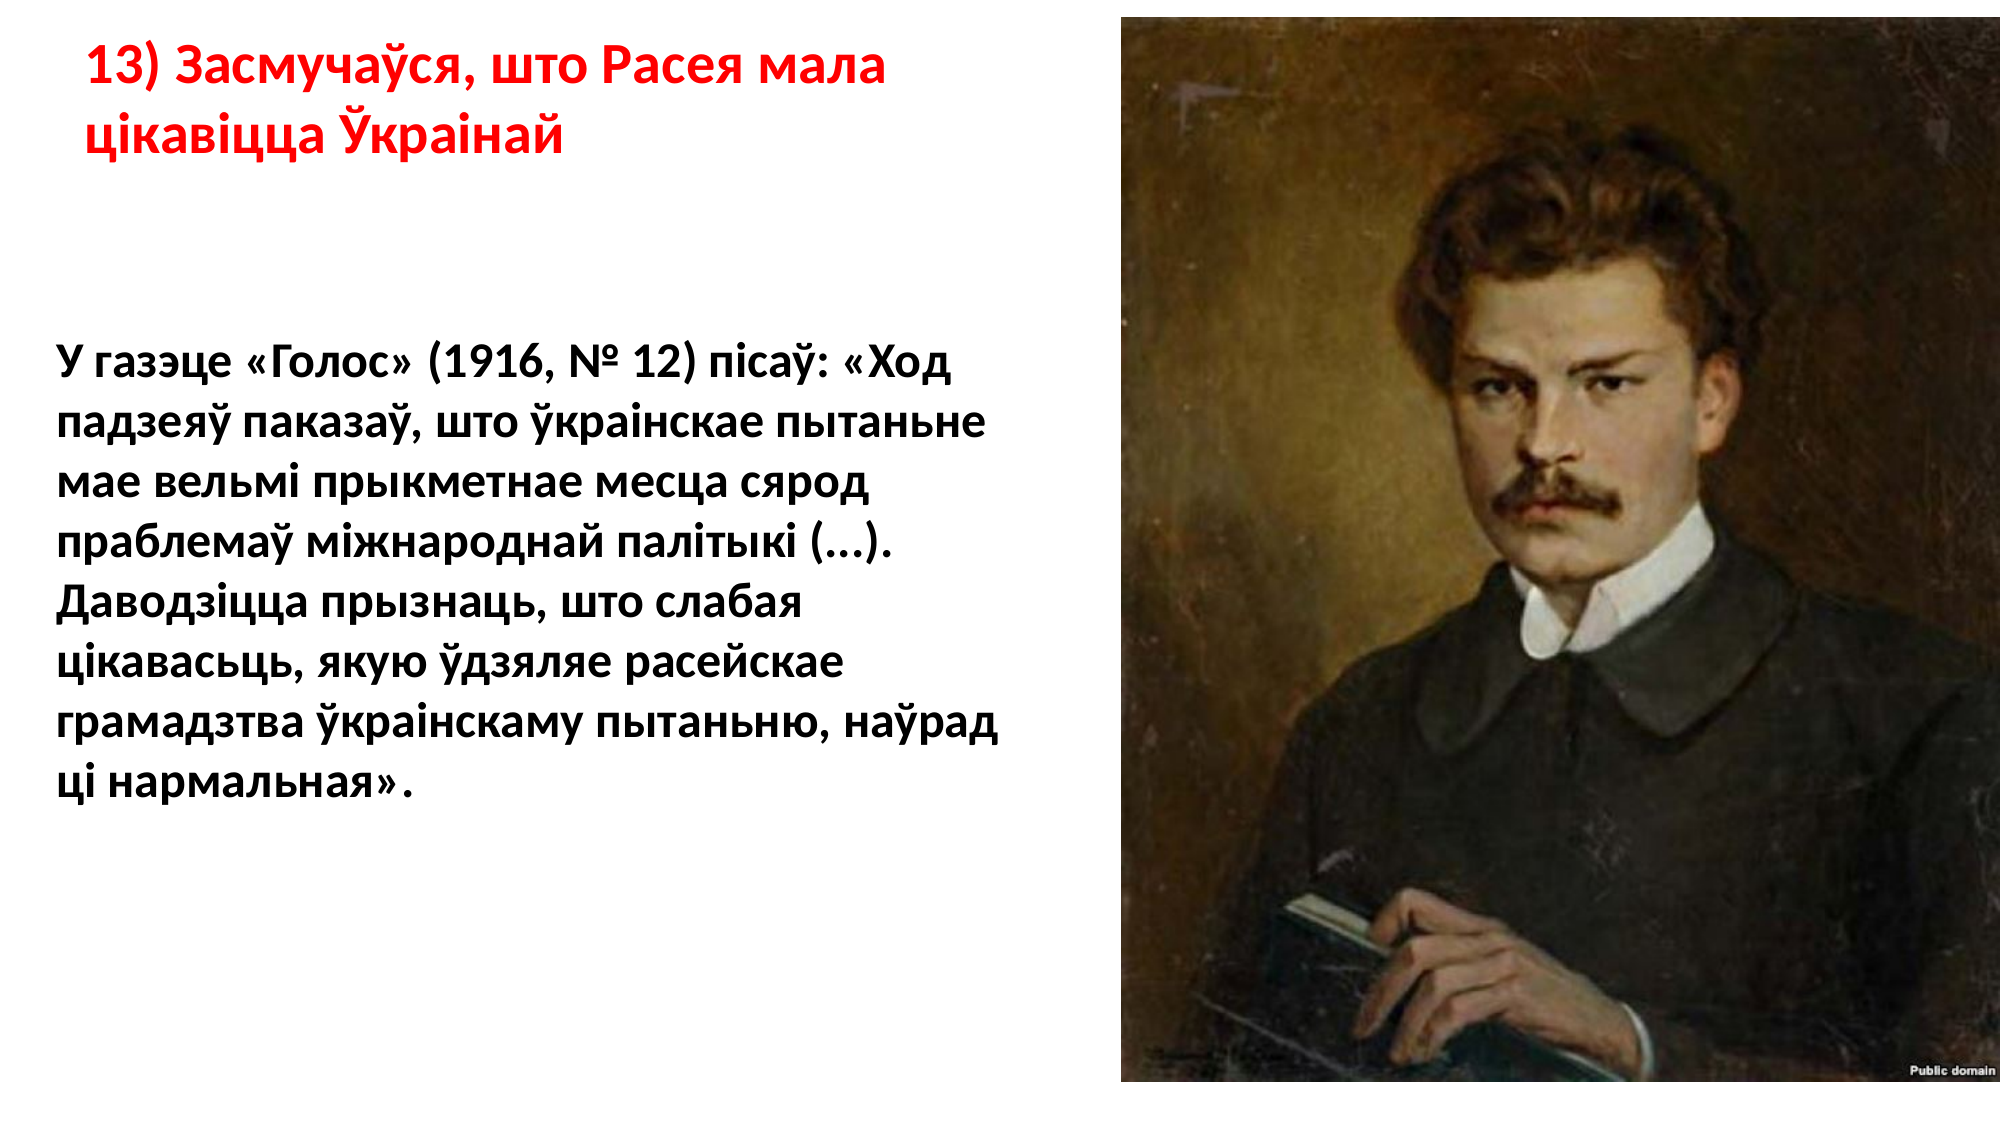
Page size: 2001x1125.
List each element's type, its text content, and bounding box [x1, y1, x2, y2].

picture [1121, 17, 2000, 1082]
text_box У газэце «Голос» (1916, № 12) пісаў: «Ход падзеяў паказаў, што ўкраінскае пытаньне мае вельмі прыкметнае месца сярод праблемаў міжнароднай палітыкі (...). Даводзіцца прызнаць, што слабая цікавасьць, якую ўдзяляе расейскае грамадзтва ўкраінскаму пытаньню, наўрад ці нармальная». [41, 320, 1041, 815]
text_box 13) Засмучаўся, што Расея мала цікавіцца Ўкраінай [70, 17, 916, 172]
